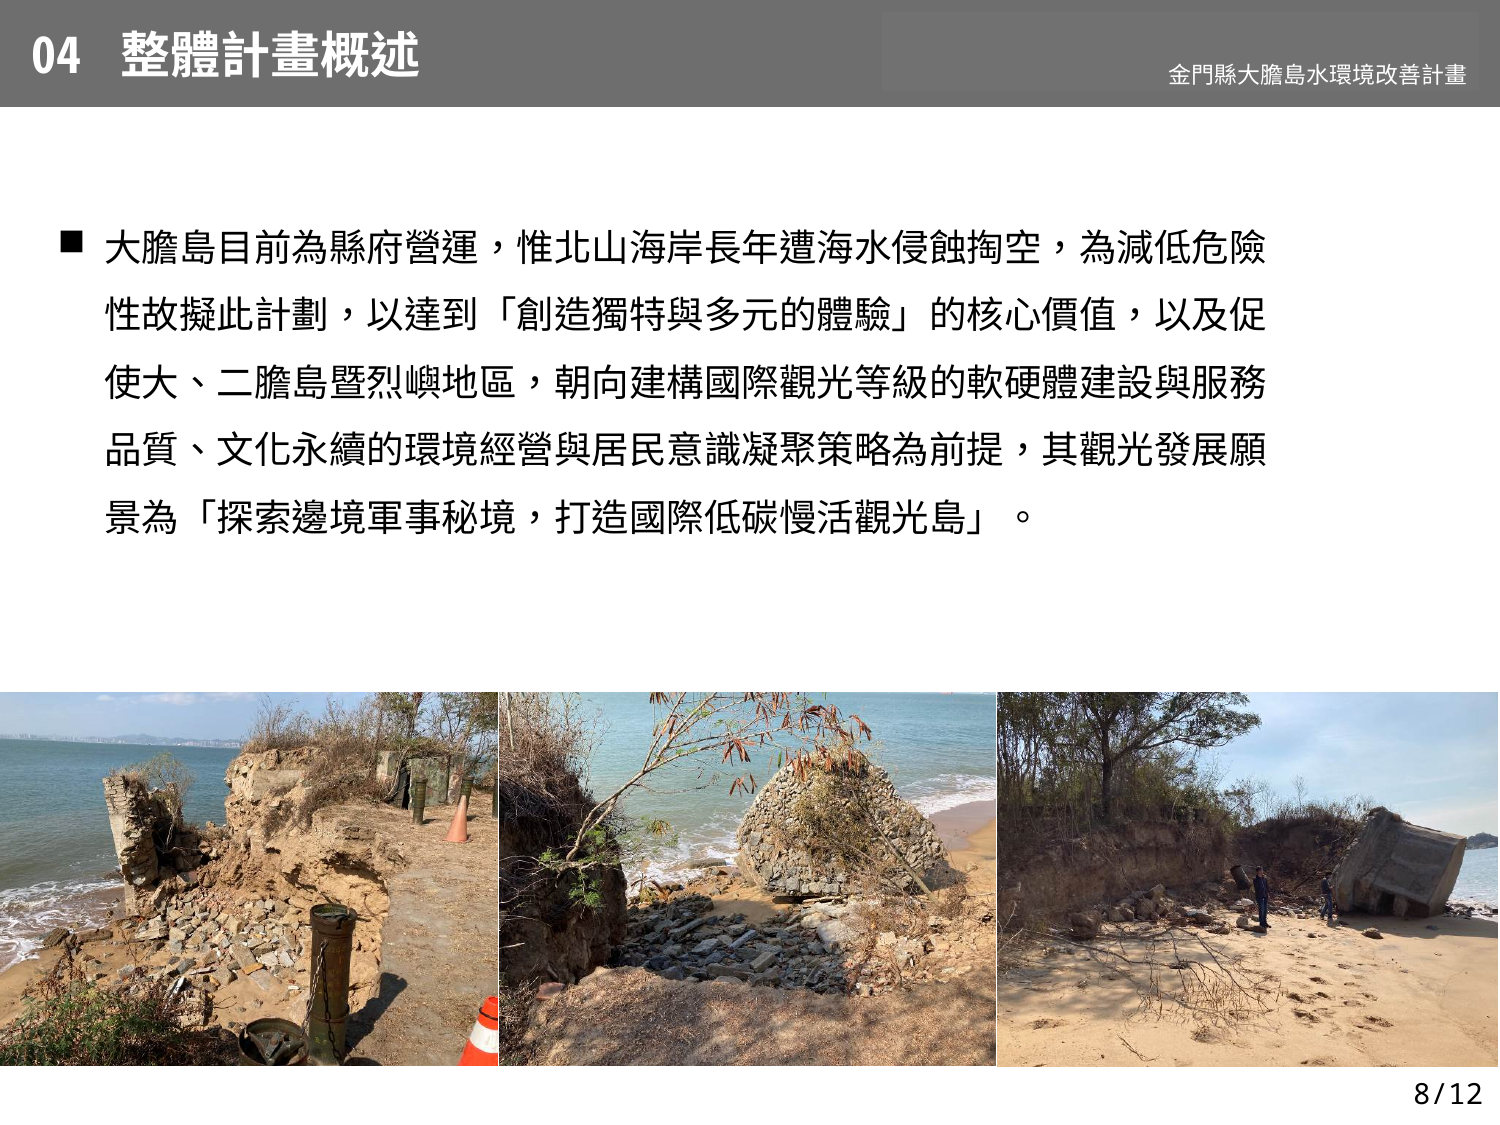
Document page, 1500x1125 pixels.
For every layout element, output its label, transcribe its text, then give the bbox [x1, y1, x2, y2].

list 04 [19, 13, 110, 93]
picture [499, 692, 996, 1066]
text_box [882, 11, 1479, 91]
text_box 大膽島目前為縣府營運，惟北山海岸長年遭海水侵蝕掏空，為減低危險性故擬此計劃，以達到「創造獨特與多元的體驗」的核心價值，以及促使大、二膽島暨烈嶼地區，朝向建構國際觀光等級的軟硬體建設與服務品質、文化永續的環境經營與居民意識凝聚策略為前提，其觀光發展願景為「探索邊境軍事秘境，打造國際低碳慢活觀光島」。 [42, 153, 1306, 547]
list 整體計畫概述 [110, 23, 882, 84]
text_box <編號>/12 [1148, 1065, 1498, 1125]
text_box 金門縣大膽島水環境改善計畫 [981, 42, 1483, 96]
picture [0, 692, 498, 1066]
picture [997, 692, 1498, 1068]
